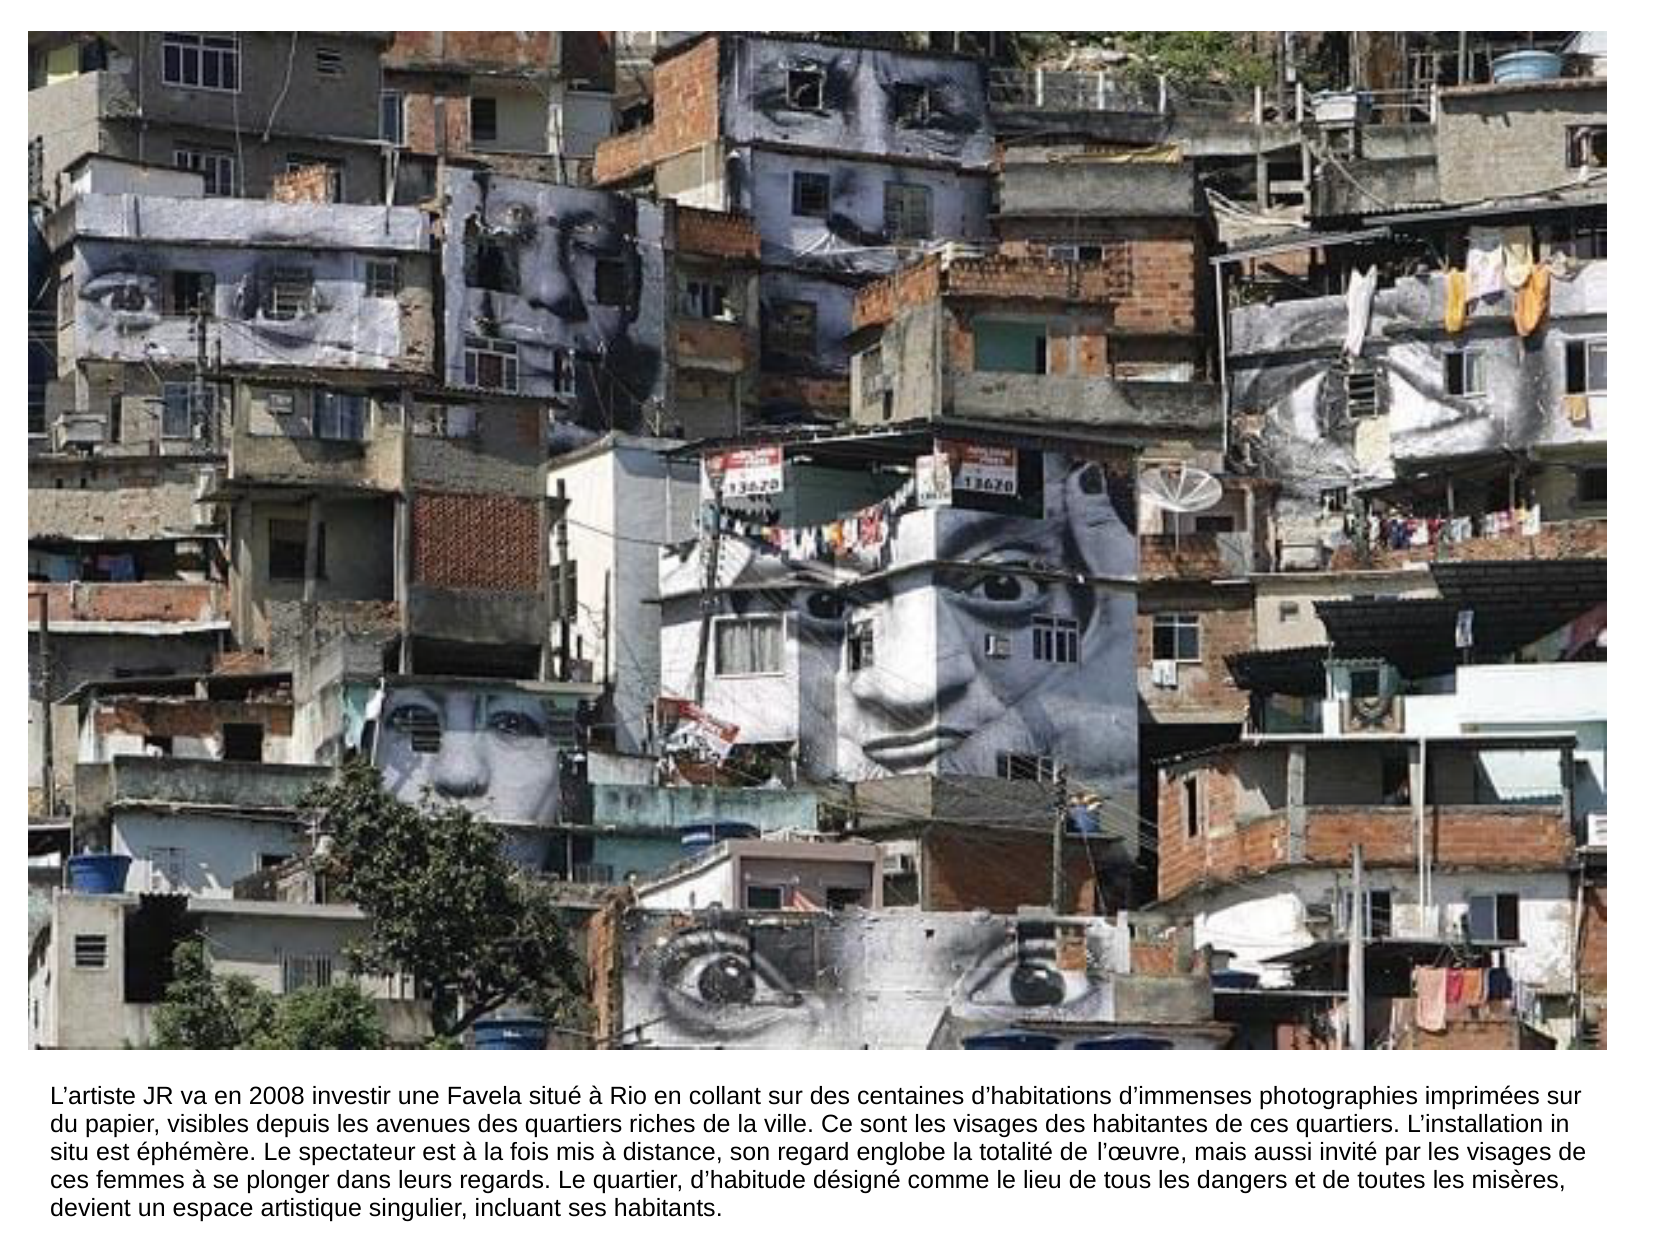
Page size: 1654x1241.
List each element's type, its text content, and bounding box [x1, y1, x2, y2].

picture [28, 31, 1607, 1050]
text_box L’artiste JR va en 2008 investir une Favela situé à Rio en collant sur des centaines d’habitations d’immenses photographies imprimées sur du papier, visibles depuis les avenues des quartiers riches de la ville. Ce sont les visages des habitantes de ces quartiers. L’installation in situ est éphémère. Le spectateur est à la fois mis à distance, son regard englobe la totalité de l’œuvre, mais aussi invité par les visages de ces femmes à se plonger dans leurs regards. Le quartier, d’habitude désigné comme le lieu de tous les dangers et de toutes les misères, devient un espace artistique singulier, incluant ses habitants. [35, 1074, 1607, 1230]
